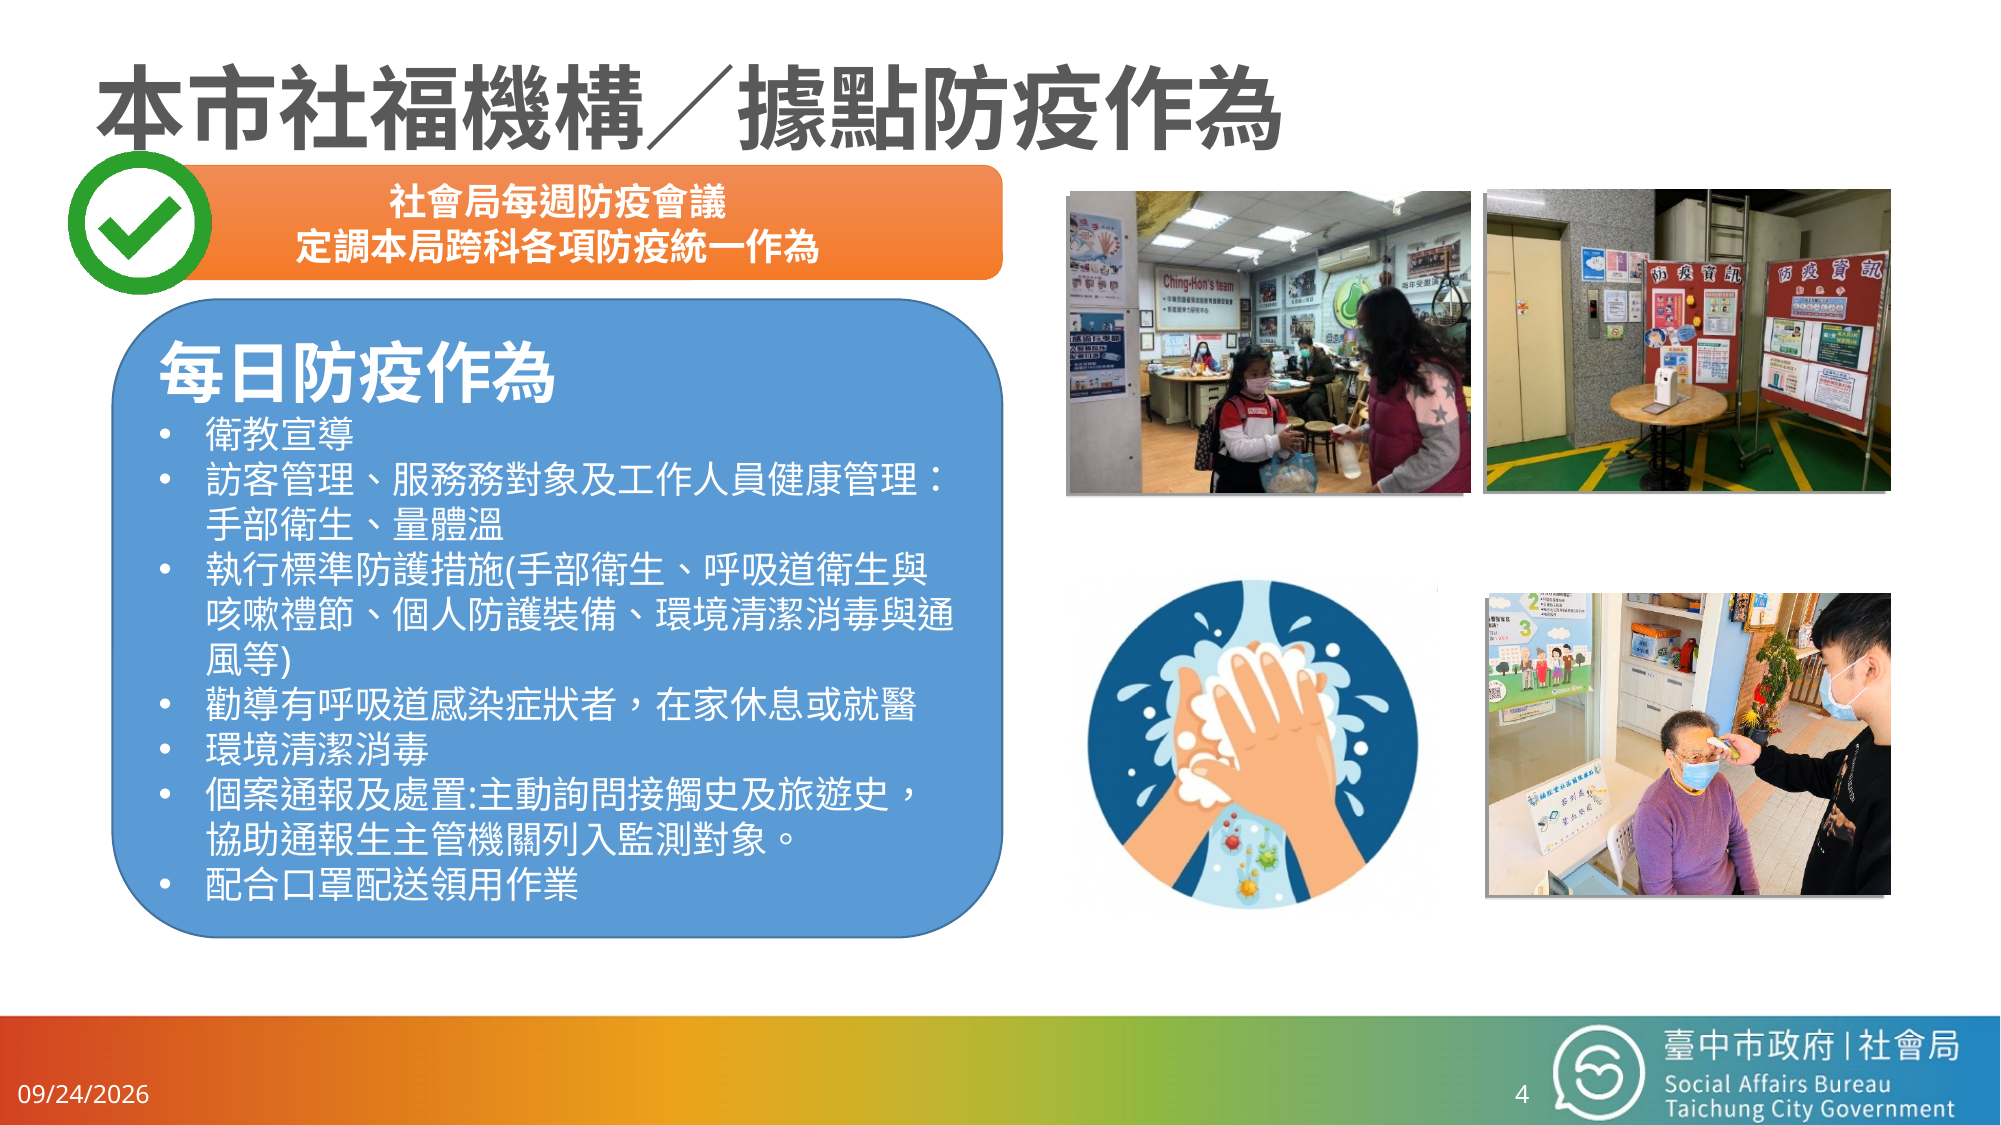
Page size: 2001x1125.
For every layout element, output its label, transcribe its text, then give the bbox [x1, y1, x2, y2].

picture [0, 0, 2001, 1125]
title 本市社福機構／據點防疫作為 [79, 35, 1924, 190]
list [79, 197, 1924, 1012]
slide_number <編號> [1094, 1065, 1545, 1125]
slide_number 03/17/2020 [2, 1065, 453, 1125]
text_box 社會局每週防疫會議 定調本局跨科各項防疫統一作為 [214, 165, 1003, 280]
text_box 每日防疫作為 衛教宣導 訪客管理、服務務對象及工作人員健康管理：手部衛生、量體溫 執行標準防護措施(手部衛生、呼吸道衛生與咳嗽禮節、個人防護裝備、環境清潔消毒與通風等) 勸導有呼吸道感染症狀者，在家休息或就醫 環境清潔消毒 個案通報及處置:主動詢問接觸史及旅遊史，協助通報生主管機關列入監測對象。 配合口罩配送領用作業 [112, 299, 1003, 938]
